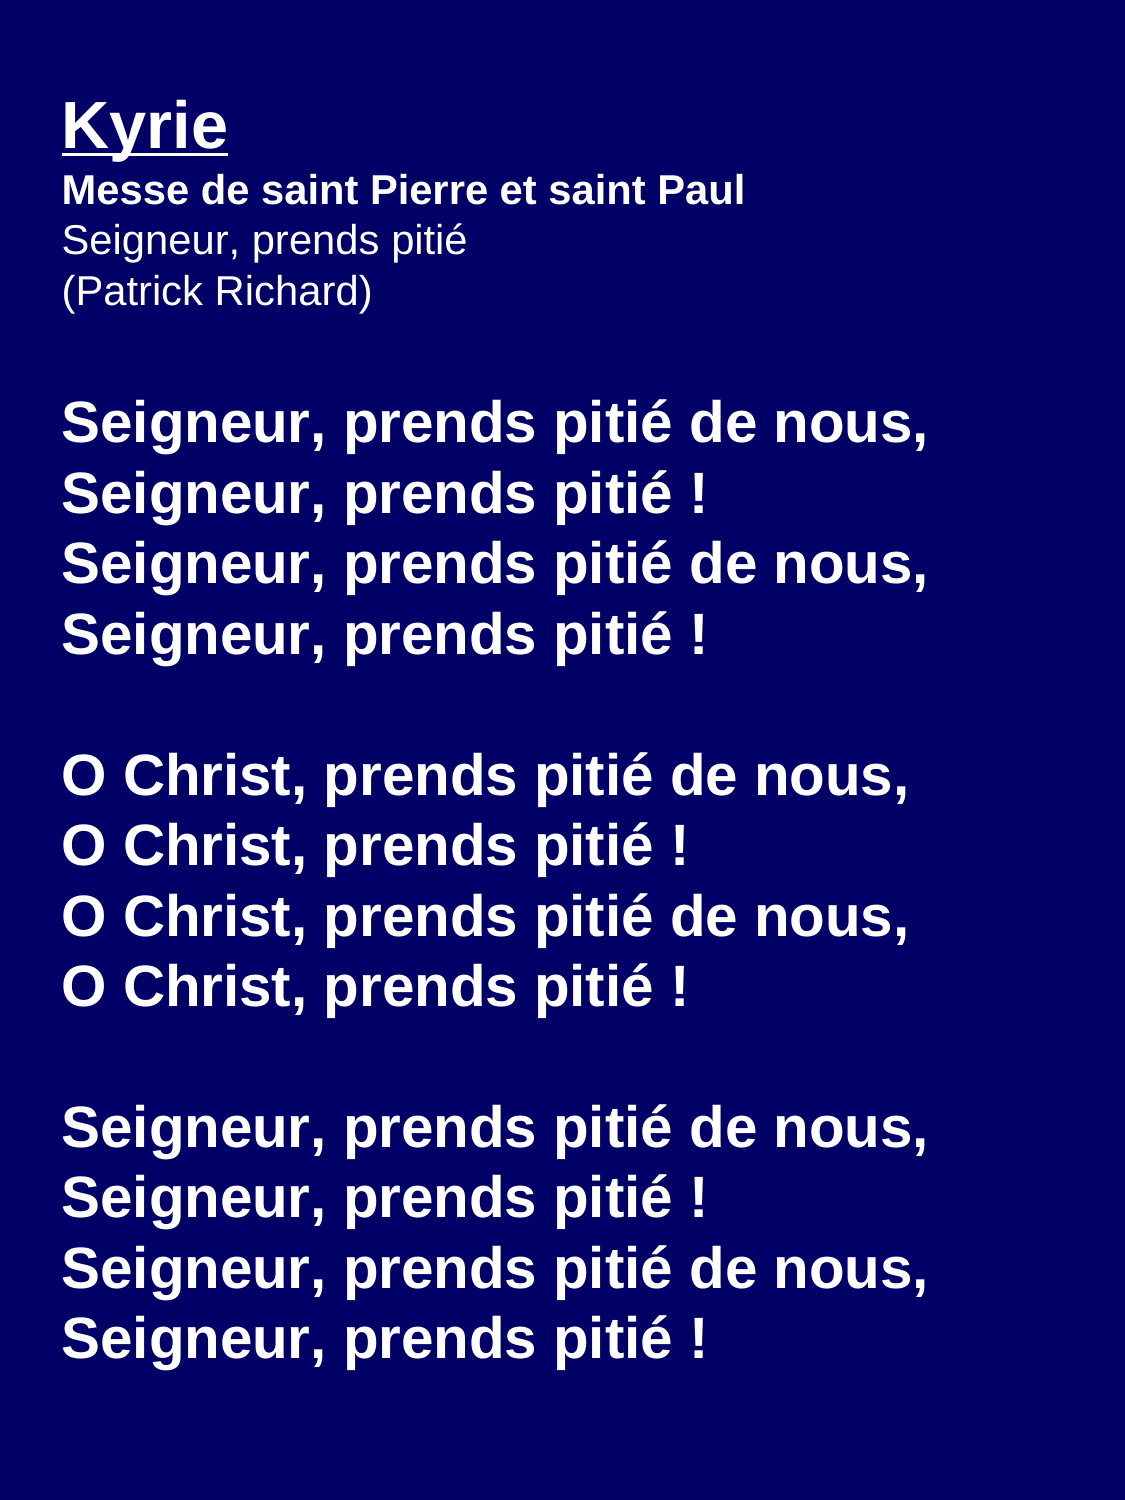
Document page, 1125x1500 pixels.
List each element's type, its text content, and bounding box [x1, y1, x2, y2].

text_box Kyrie Messe de saint Pierre et saint Paul Seigneur, prends pitié (Patrick Richard) Seigneur, prends pitié de nous, Seigneur, prends pitié ! Seigneur, prends pitié de nous, Seigneur, prends pitié ! O Christ, prends pitié de nous, O Christ, prends pitié ! O Christ, prends pitié de nous, O Christ, prends pitié ! Seigneur, prends pitié de nous, Seigneur, prends pitié ! Seigneur, prends pitié de nous, Seigneur, prends pitié ! [46, 47, 1087, 1406]
